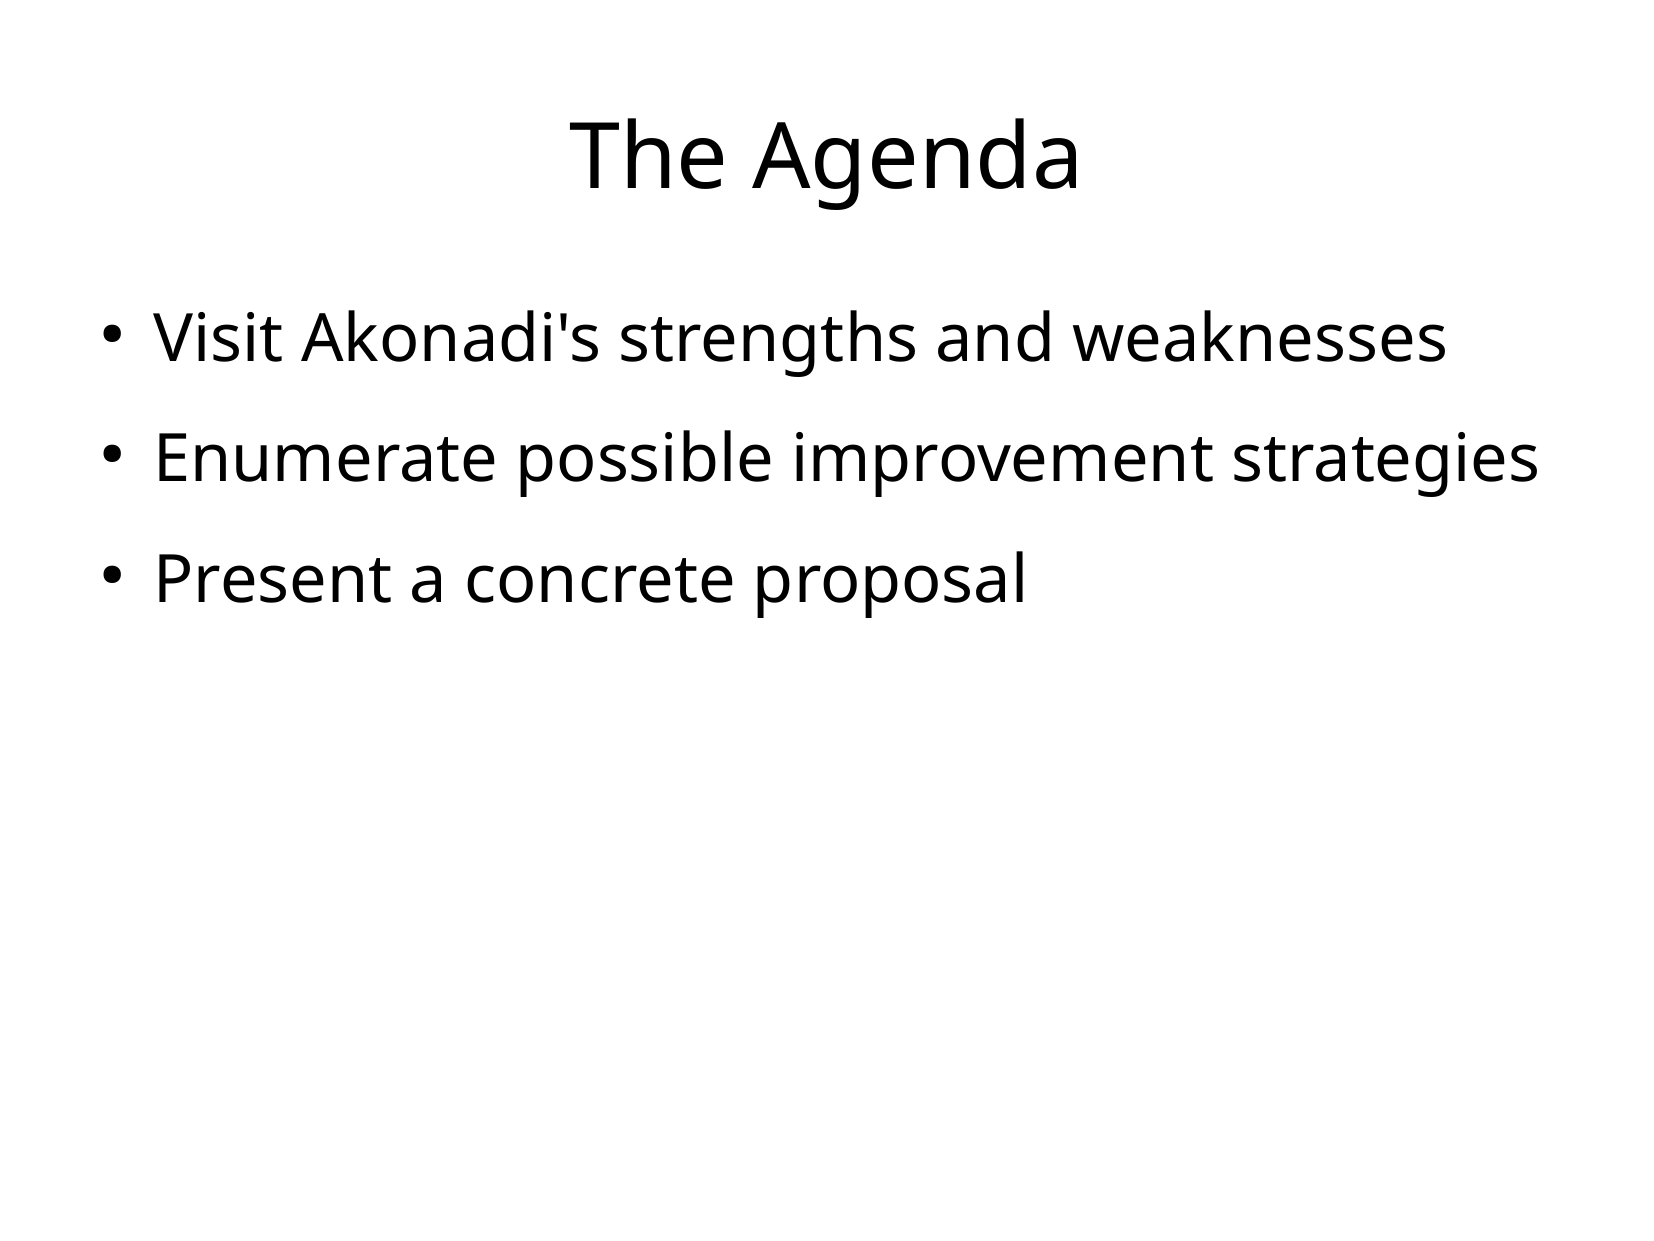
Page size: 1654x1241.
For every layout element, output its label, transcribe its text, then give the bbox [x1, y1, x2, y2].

list Visit Akonadi's strengths and weaknesses Enumerate possible improvement strategies Present a concrete proposal [82, 290, 1571, 1010]
title The Agenda [82, 49, 1571, 257]
